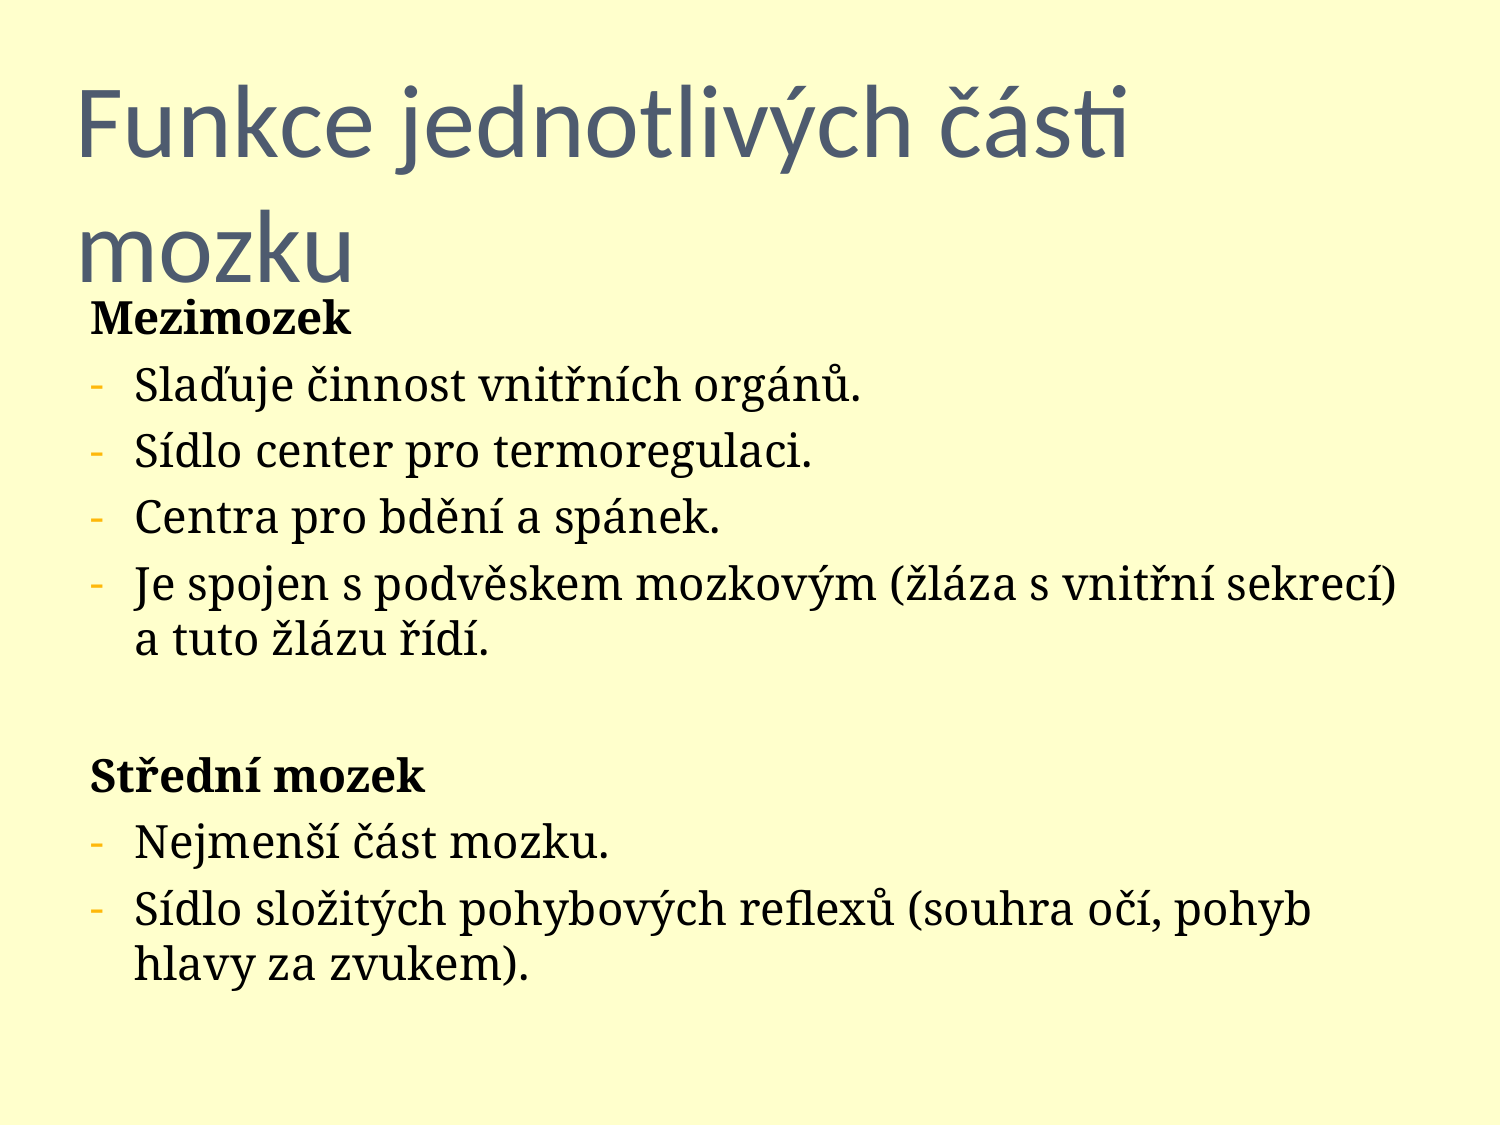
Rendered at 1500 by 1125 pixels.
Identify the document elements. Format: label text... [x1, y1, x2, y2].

list Mezimozek Slaďuje činnost vnitřních orgánů. Sídlo center pro termoregulaci. Centra pro bdění a spánek. Je spojen s podvěskem mozkovým (žláza s vnitřní sekrecí) a tuto žlázu řídí. Střední mozek Nejmenší část mozku. Sídlo složitých pohybových reflexů (souhra očí, pohyb hlavy za zvukem). [75, 281, 1426, 1060]
title Funkce jednotlivých části mozku [75, 45, 1426, 281]
